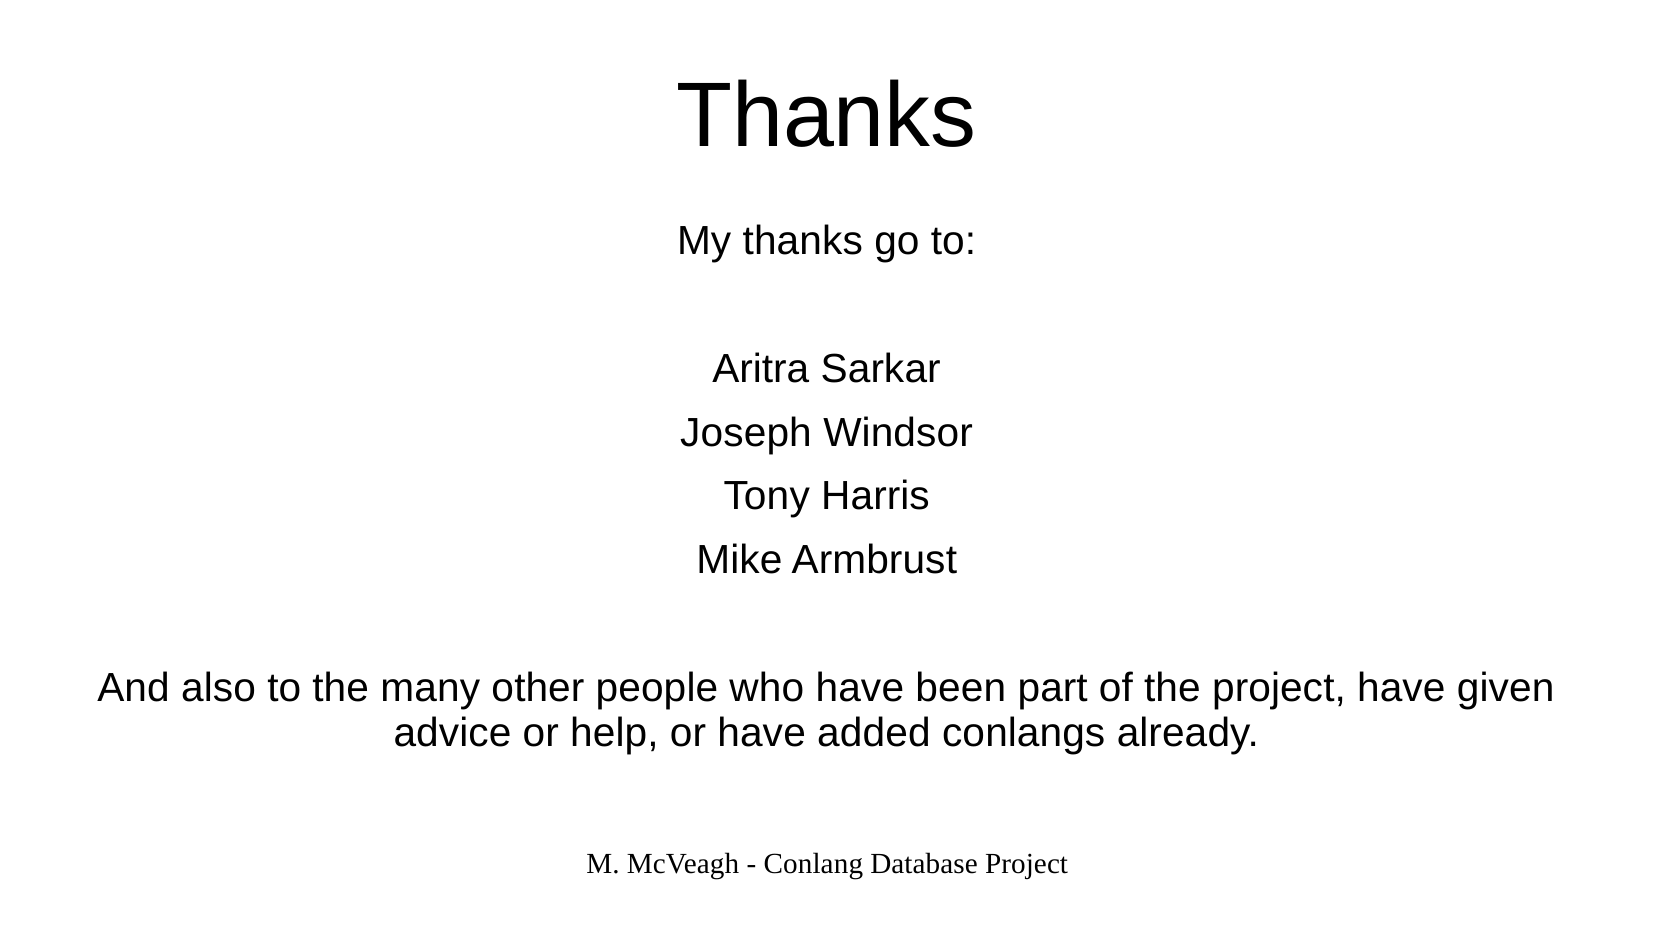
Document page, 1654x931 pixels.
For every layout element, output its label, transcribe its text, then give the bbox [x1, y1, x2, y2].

list My thanks go to: Aritra Sarkar Joseph Windsor Tony Harris Mike Armbrust And also to the many other people who have been part of the project, have given advice or help, or have added conlangs already. [82, 217, 1571, 758]
title Thanks [82, 37, 1571, 193]
